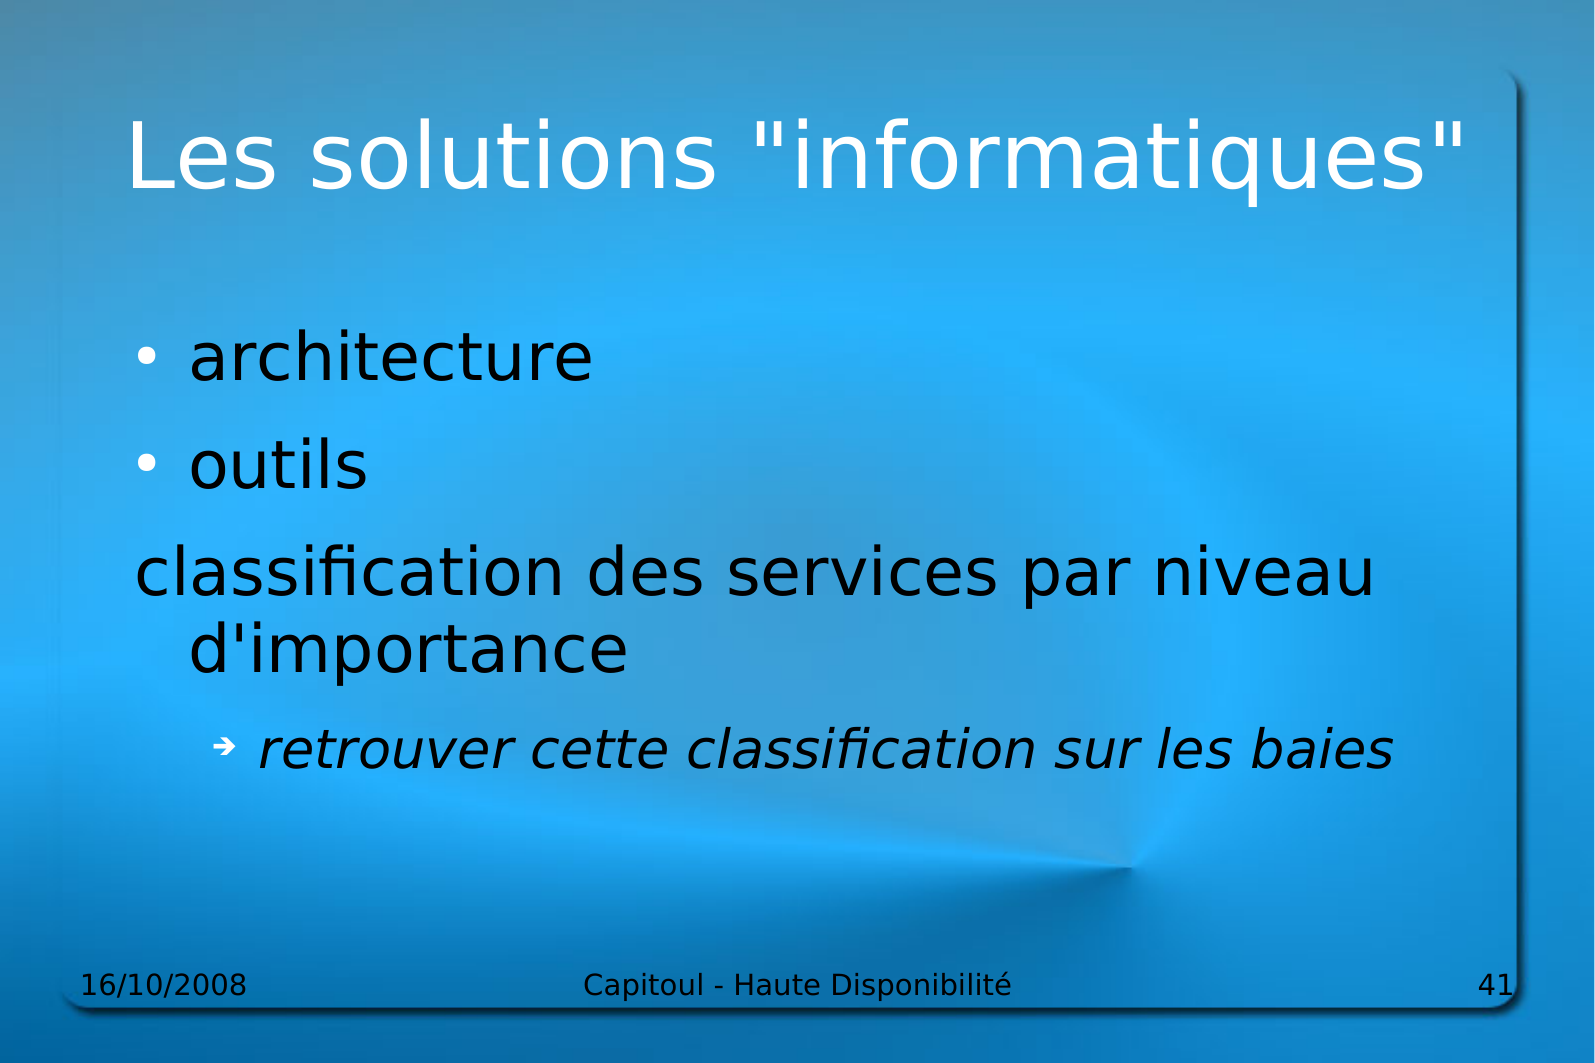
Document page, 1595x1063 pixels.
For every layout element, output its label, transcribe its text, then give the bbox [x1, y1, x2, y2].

title Les solutions "informatiques" [117, 103, 1479, 211]
list architecture outils classification des services par niveau d'importance retrouver cette classification sur les baies [117, 318, 1479, 927]
picture [0, 0, 1595, 1063]
